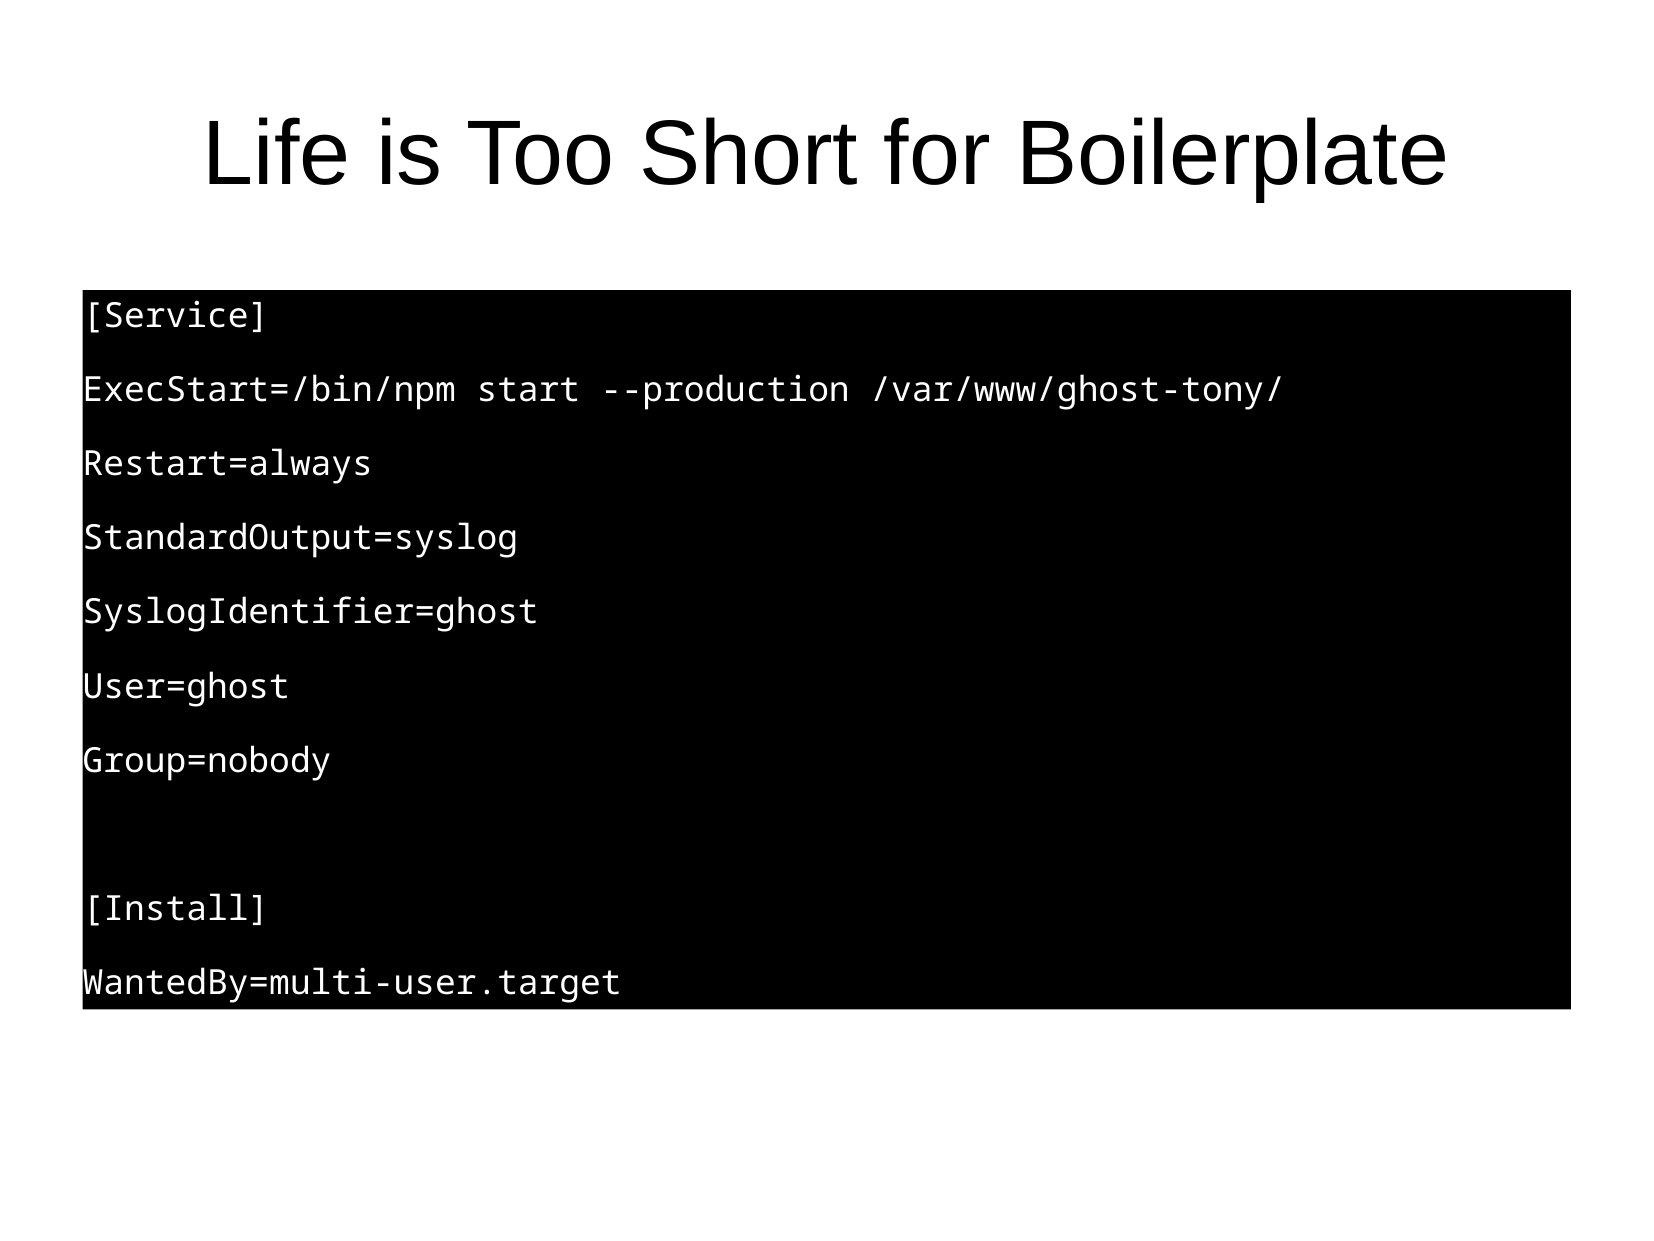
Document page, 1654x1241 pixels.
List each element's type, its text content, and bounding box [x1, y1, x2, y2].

title Life is Too Short for Boilerplate [82, 49, 1571, 257]
list [Service] ExecStart=/bin/npm start --production /var/www/ghost-tony/ Restart=always StandardOutput=syslog SyslogIdentifier=ghost User=ghost Group=nobody [Install] WantedBy=multi-user.target [82, 290, 1571, 1010]
